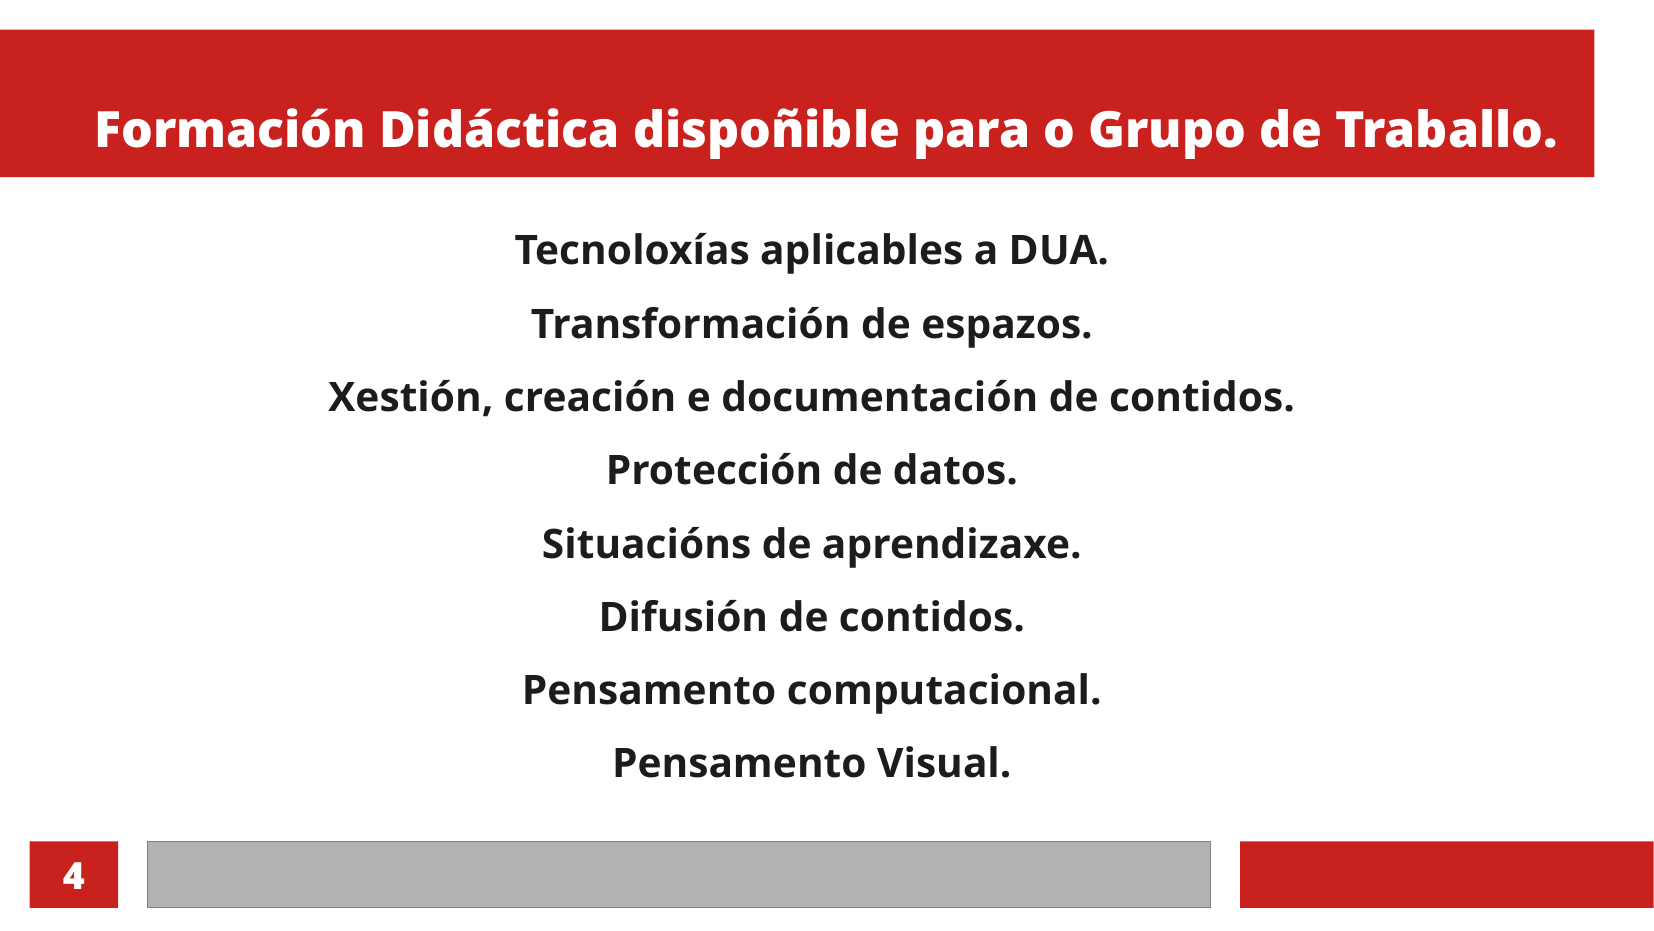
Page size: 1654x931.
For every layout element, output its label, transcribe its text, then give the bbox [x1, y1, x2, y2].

title Formación Didáctica dispoñible para o Grupo de Traballo. [59, 44, 1595, 163]
list Tecnoloxías aplicables a DUA. Transformación de espazos. Xestión, creación e documentación de contidos. Protección de datos. Situacións de aprendizaxe. Difusión de contidos. Pensamento computacional. Pensamento Visual. [59, 221, 1565, 798]
